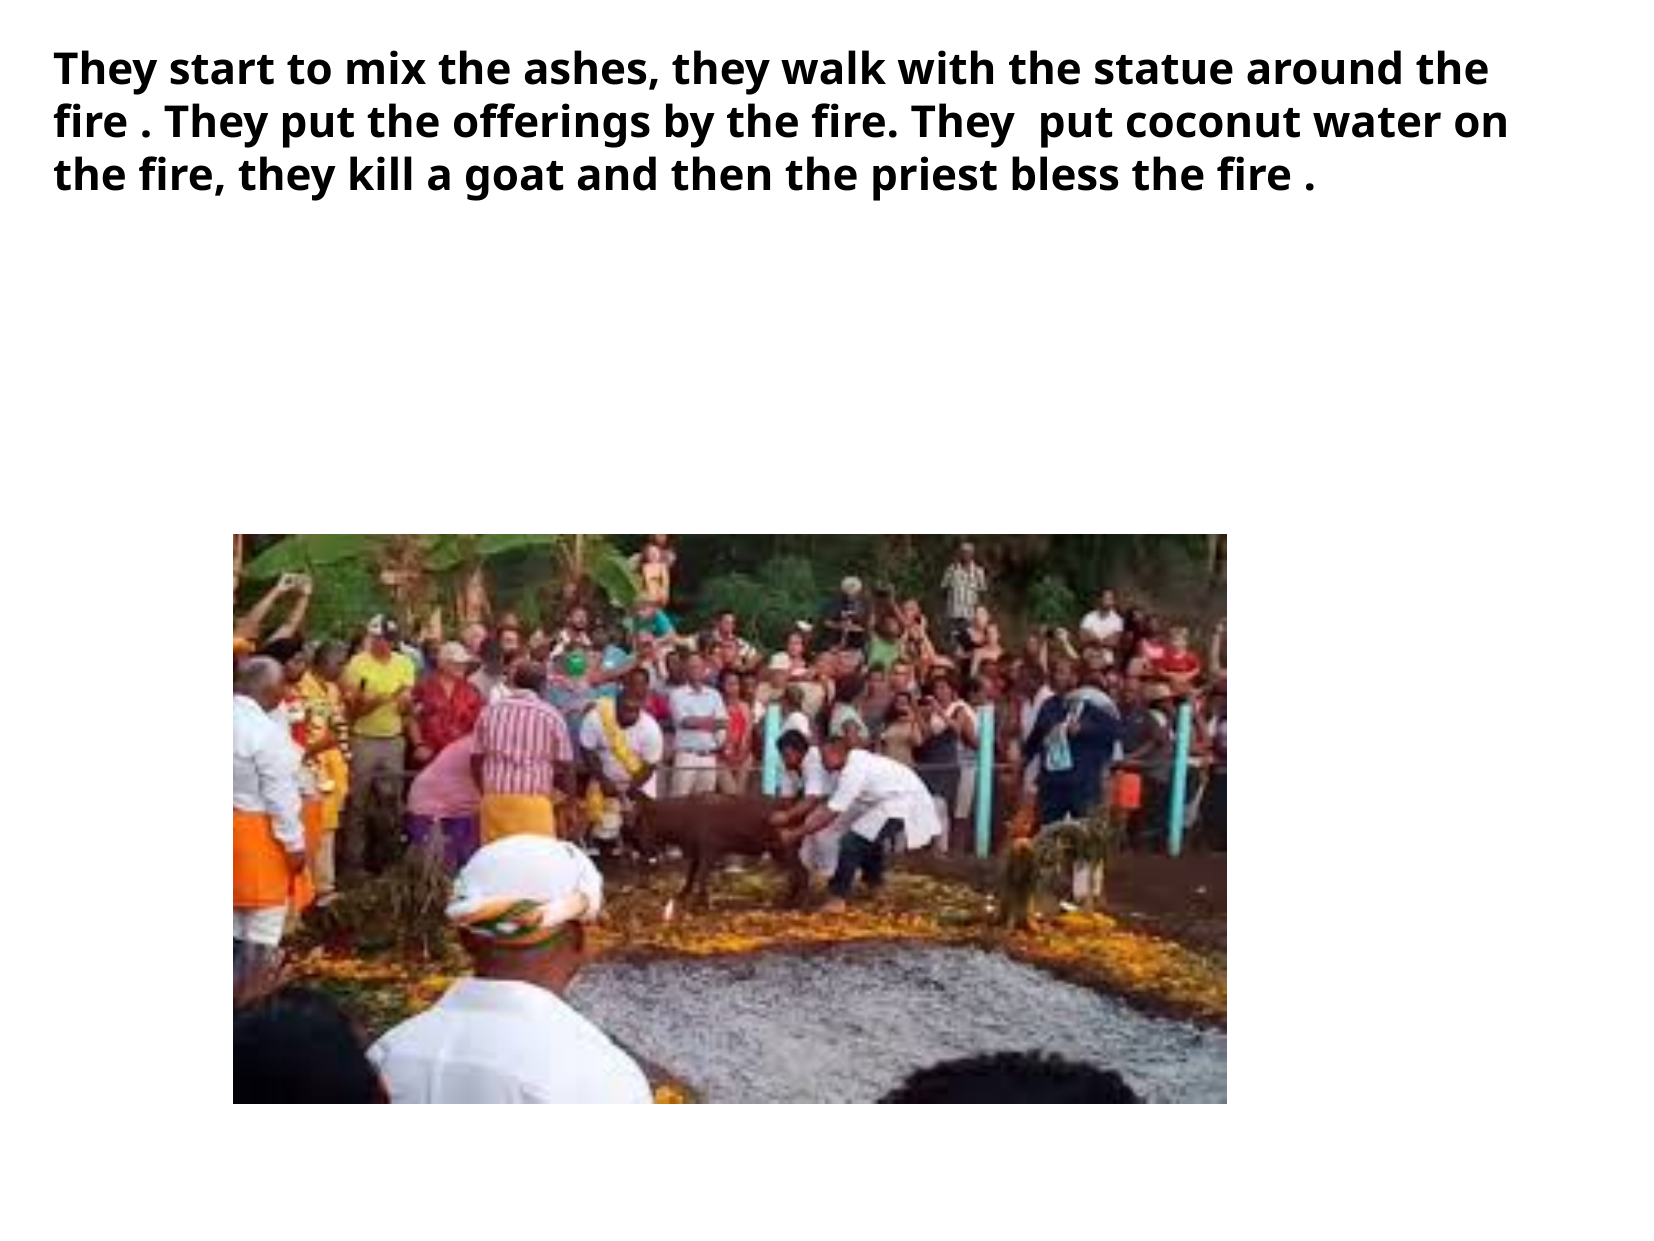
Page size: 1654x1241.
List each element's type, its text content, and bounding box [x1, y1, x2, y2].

picture [233, 534, 1227, 1104]
list They start to mix the ashes, they walk with the statue around the fire . They put the offerings by the fire. They put coconut water on the fire, they kill a goat and then the priest bless the fire . [53, 41, 1542, 217]
